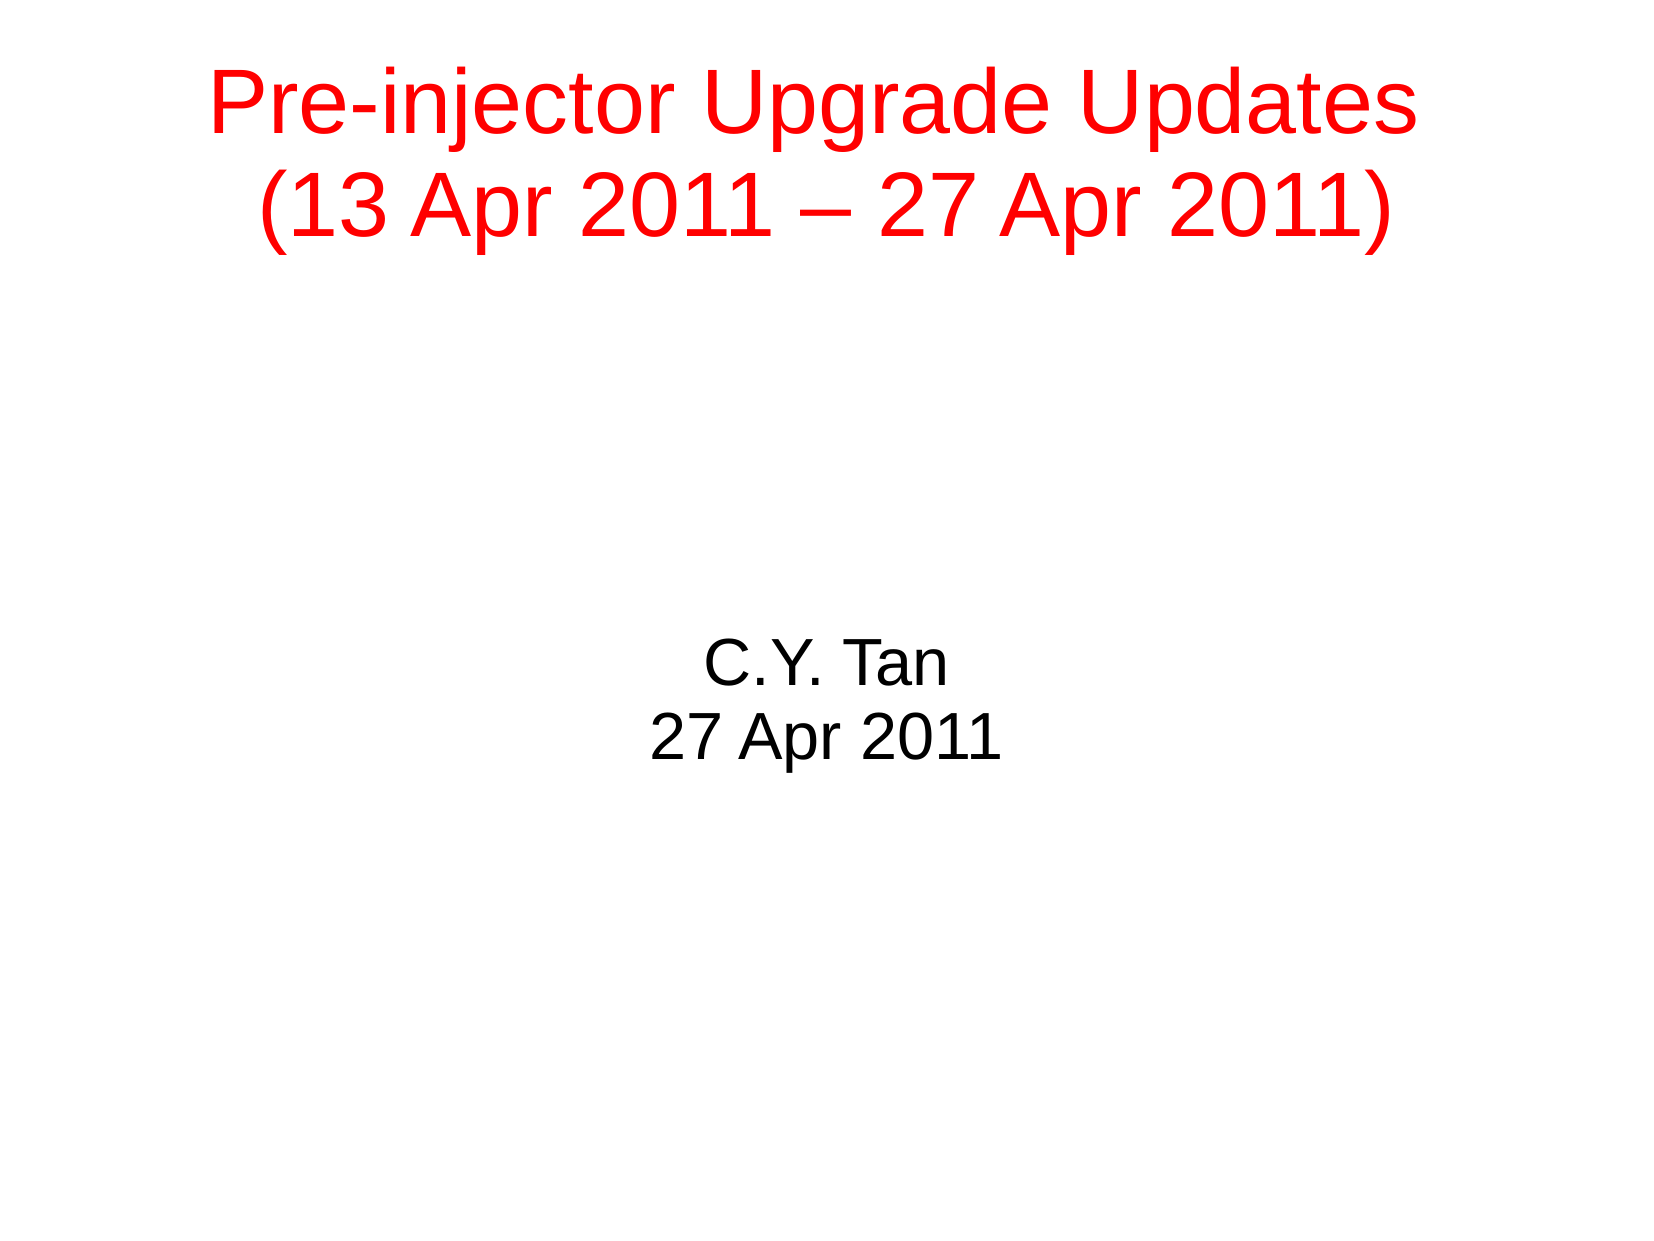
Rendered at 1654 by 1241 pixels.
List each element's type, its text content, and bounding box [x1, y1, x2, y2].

subtitle C.Y. Tan 27 Apr 2011 [82, 297, 1571, 1102]
title Pre-injector Upgrade Updates (13 Apr 2011 – 27 Apr 2011) [82, 50, 1571, 256]
